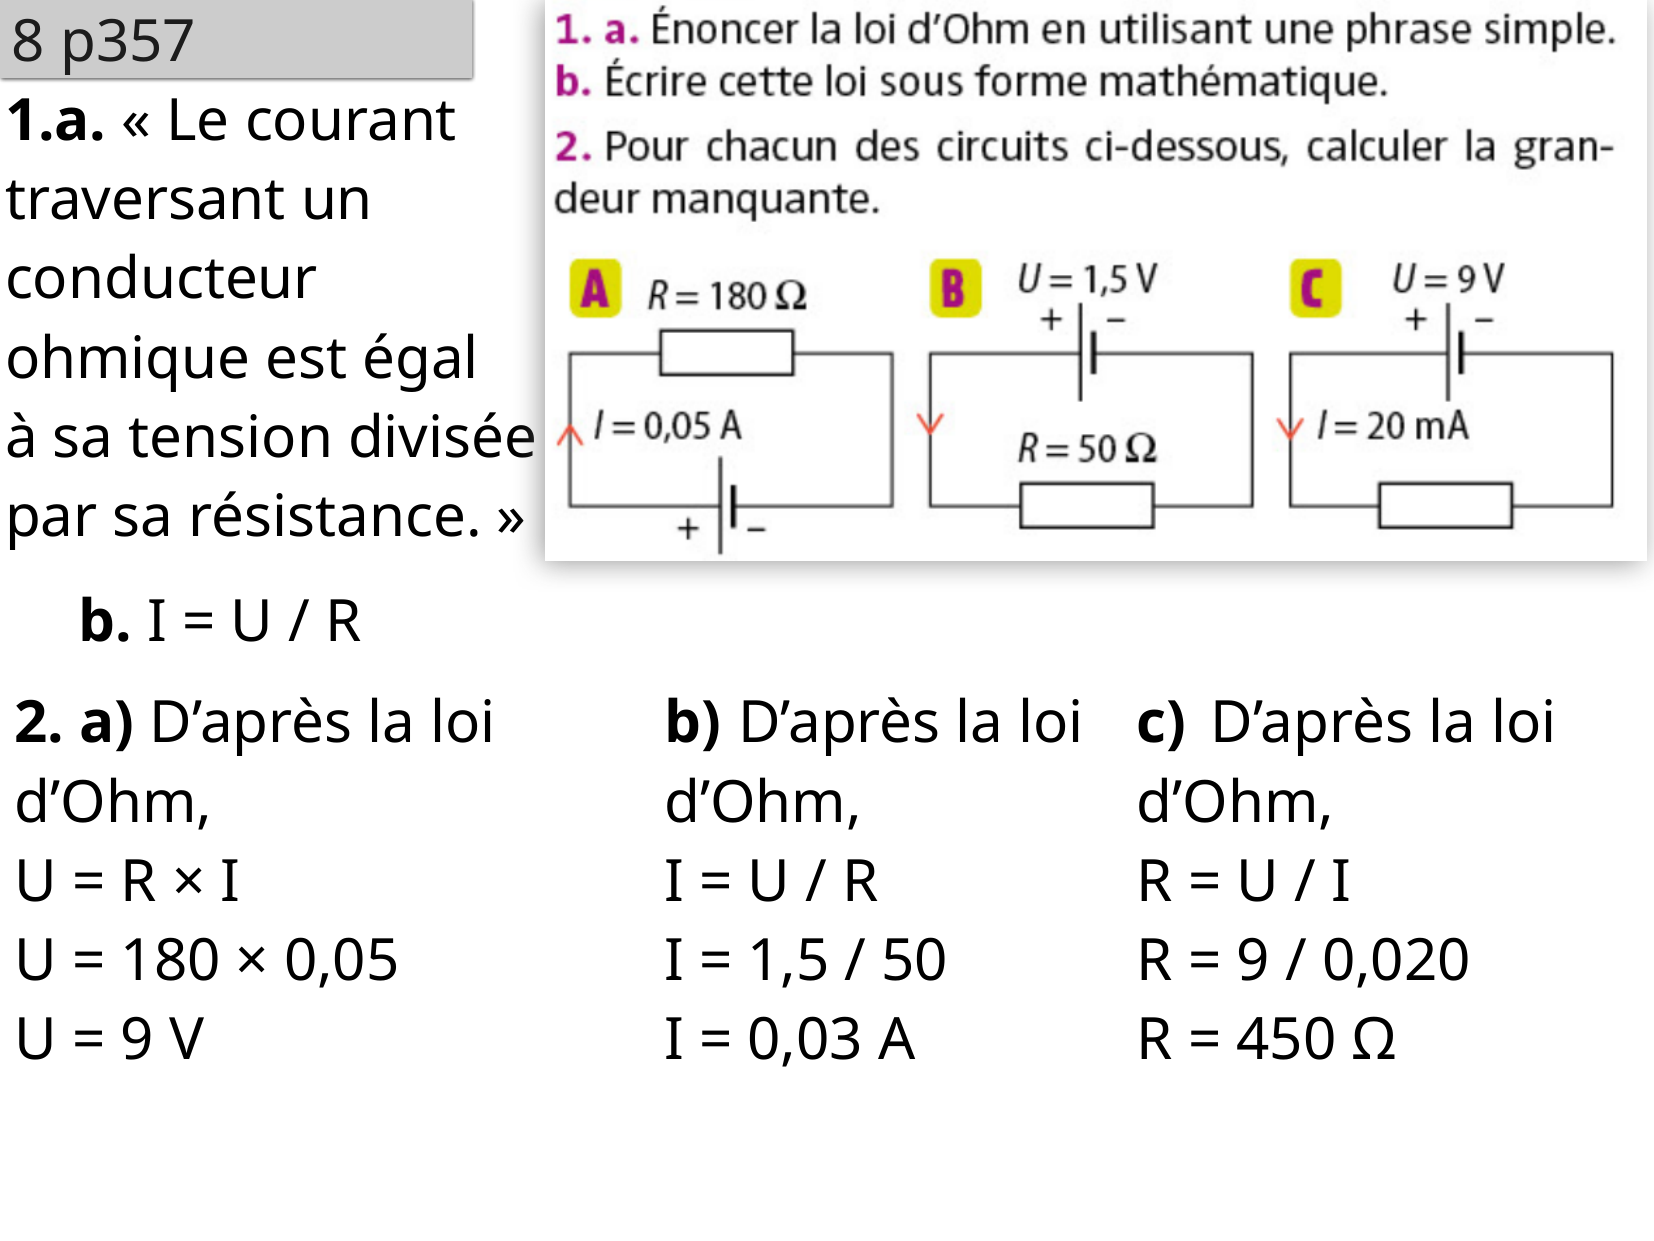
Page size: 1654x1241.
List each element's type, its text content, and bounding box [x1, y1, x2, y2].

text_box 2. a) D’après la loi d’Ohm, U = R × I U = 180 × 0,05 U = 9 V [0, 673, 562, 1085]
text_box c) D’après la loi d’Ohm, R = U / I R = 9 / 0,020 R = 450 Ω [1122, 673, 1595, 1164]
text_box b) D’après la loi d’Ohm, I = U / R I = 1,5 / 50 I = 0,03 A [649, 673, 1122, 1085]
picture [545, 0, 1647, 562]
title 8 p357 [0, 0, 473, 79]
list 1.a. « Le courant traversant un conducteur ohmique est égal à sa tension divisée par sa résistance. » b. I = U / R [4, 78, 1654, 1241]
